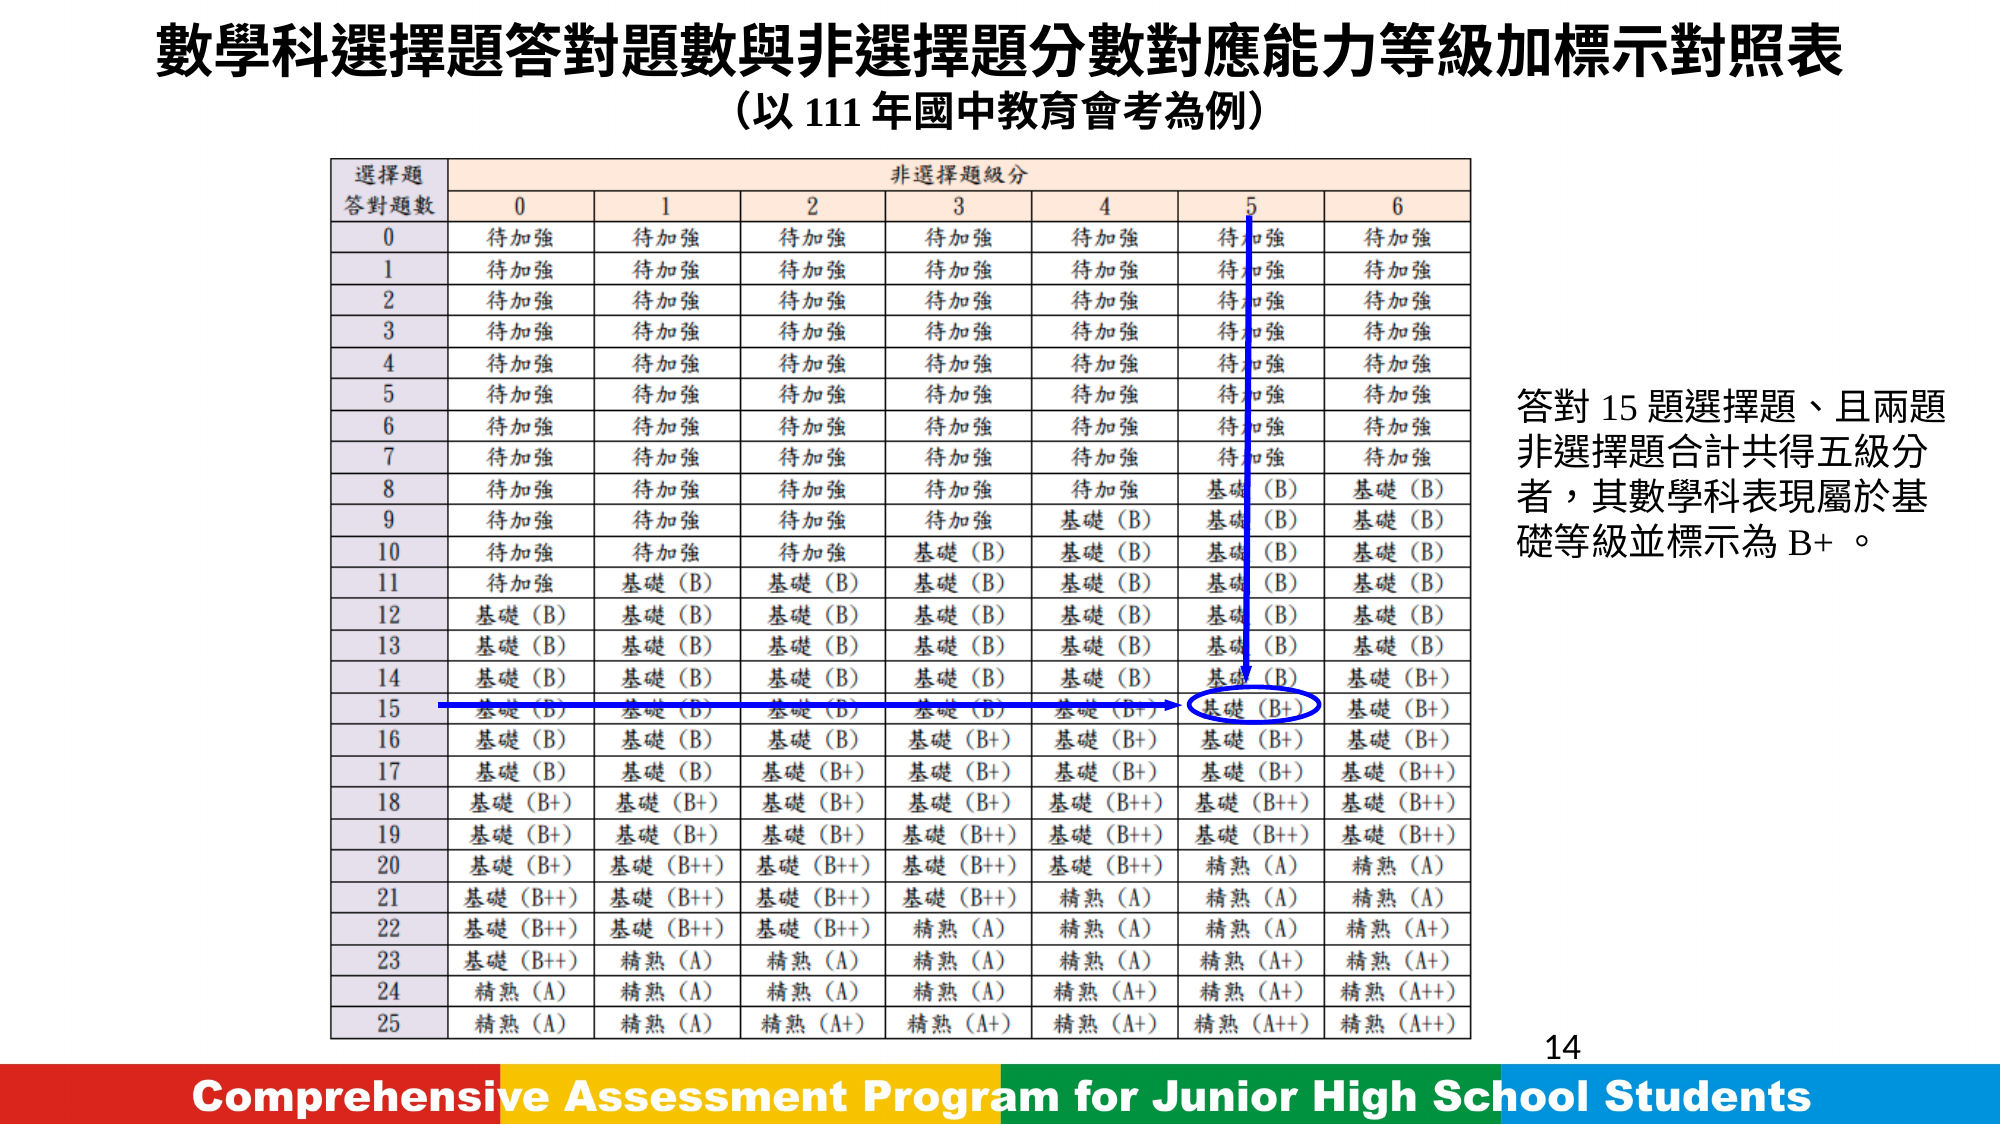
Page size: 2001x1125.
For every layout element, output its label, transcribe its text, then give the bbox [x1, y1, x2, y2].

text_box [1528, 1014, 1995, 1075]
title 數學科選擇題答對題數與非選擇題分數對應能力等級加標示對照表 （以111年國中教育會考為例） [112, 4, 1888, 145]
picture [326, 158, 1476, 1044]
text_box 答對15題選擇題、且兩題非選擇題合計共得五級分者，其數學科表現屬於基礎等級並標示為B+。 [1501, 375, 1981, 573]
